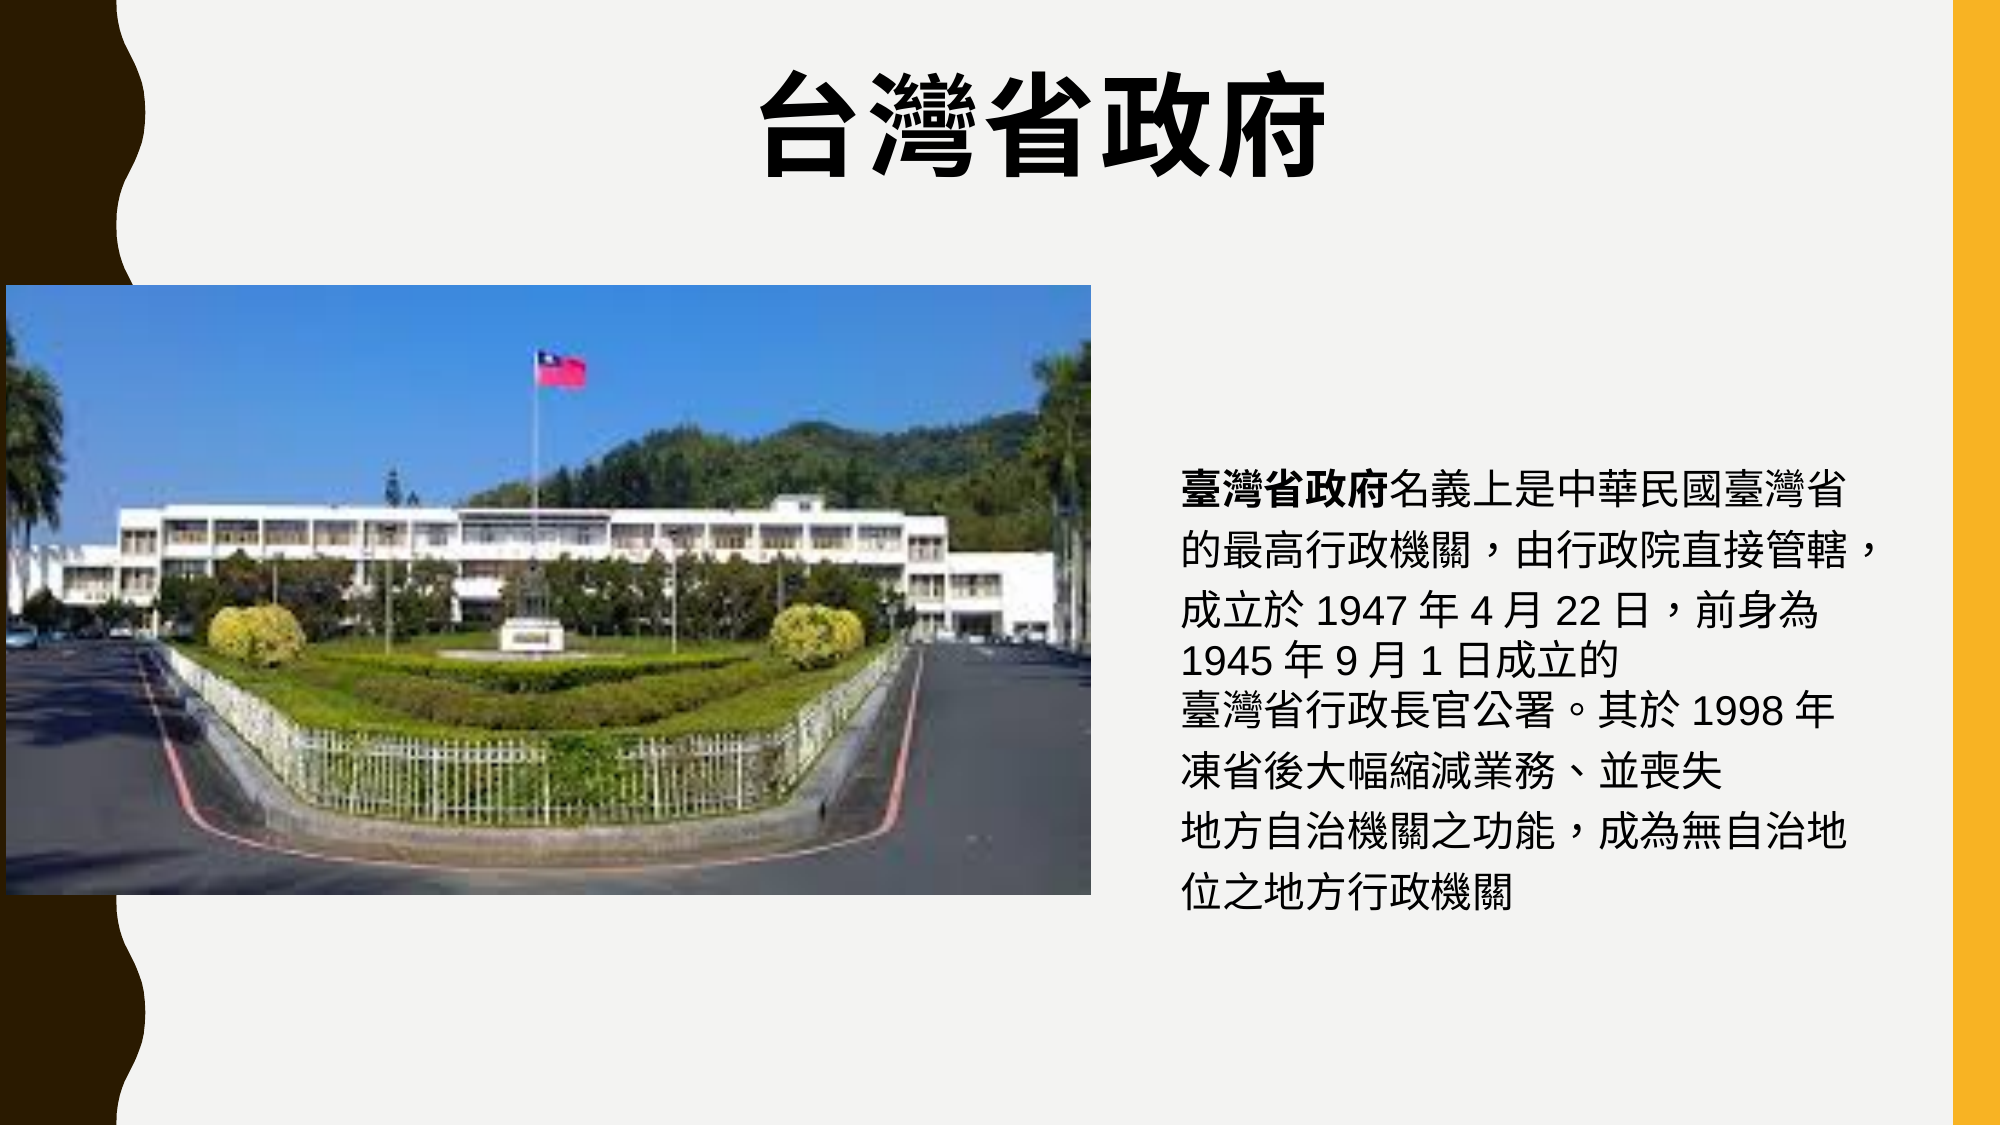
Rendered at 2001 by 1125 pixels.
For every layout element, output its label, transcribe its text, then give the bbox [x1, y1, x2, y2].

title 台灣省政府 [205, 62, 1876, 308]
text_box 臺灣省政府名義上是中華民國臺灣省的最高行政機關，由行政院直接管轄，成立於1947年4月22日，前身為1945年9月1日成立的臺灣省行政長官公署。其於1998年凍省後大幅縮減業務、並喪失地方自治機關之功能，成為無自治地位之地方行政機關 [1165, 456, 1884, 923]
picture [6, 285, 1091, 895]
